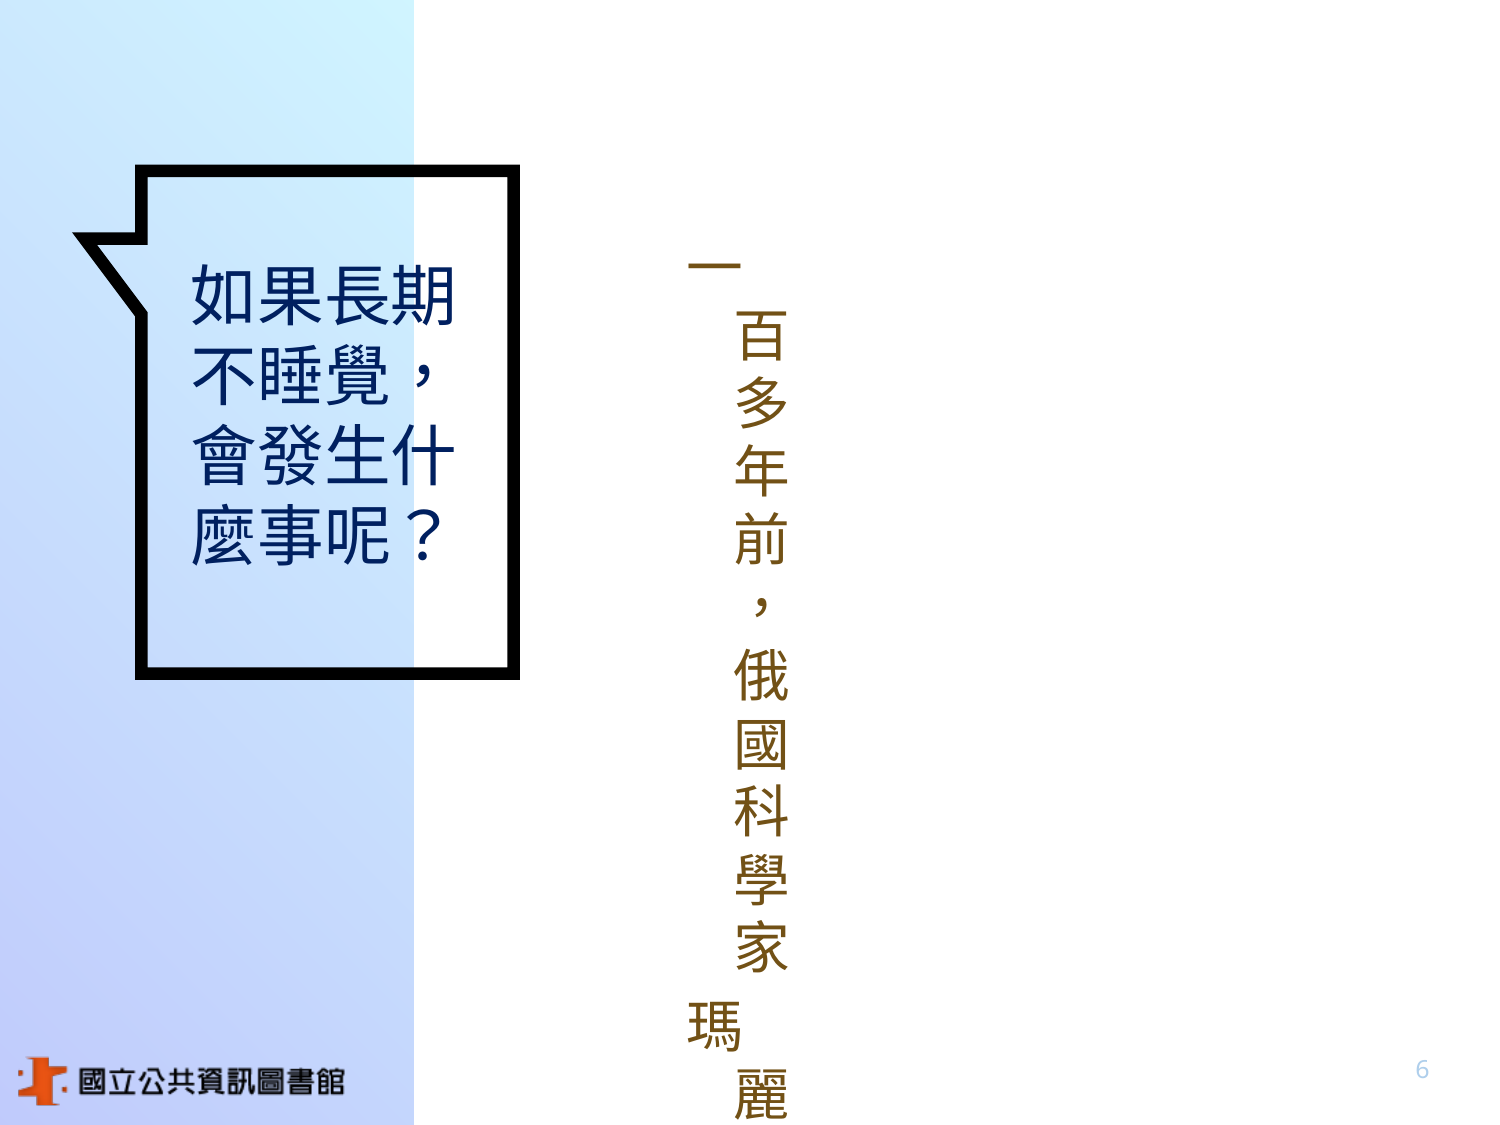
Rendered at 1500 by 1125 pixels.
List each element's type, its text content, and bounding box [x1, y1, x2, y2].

picture [9, 1051, 353, 1111]
text_box 6 [1400, 1038, 1491, 1125]
list 一百多年前，俄國科學家 瑪麗亞‧馬那謝納博士的 研究實驗，干擾10隻小狗 的睡眠，讓牠們無法睡覺。 不到4、5天，牠們全都死 了。其他科學家也對別的 動物做類似的實驗，也是 一樣的結果。 [591, 216, 1418, 995]
text_box 如果長期 不睡覺， 會發生什 麼事呢？ [176, 246, 591, 581]
